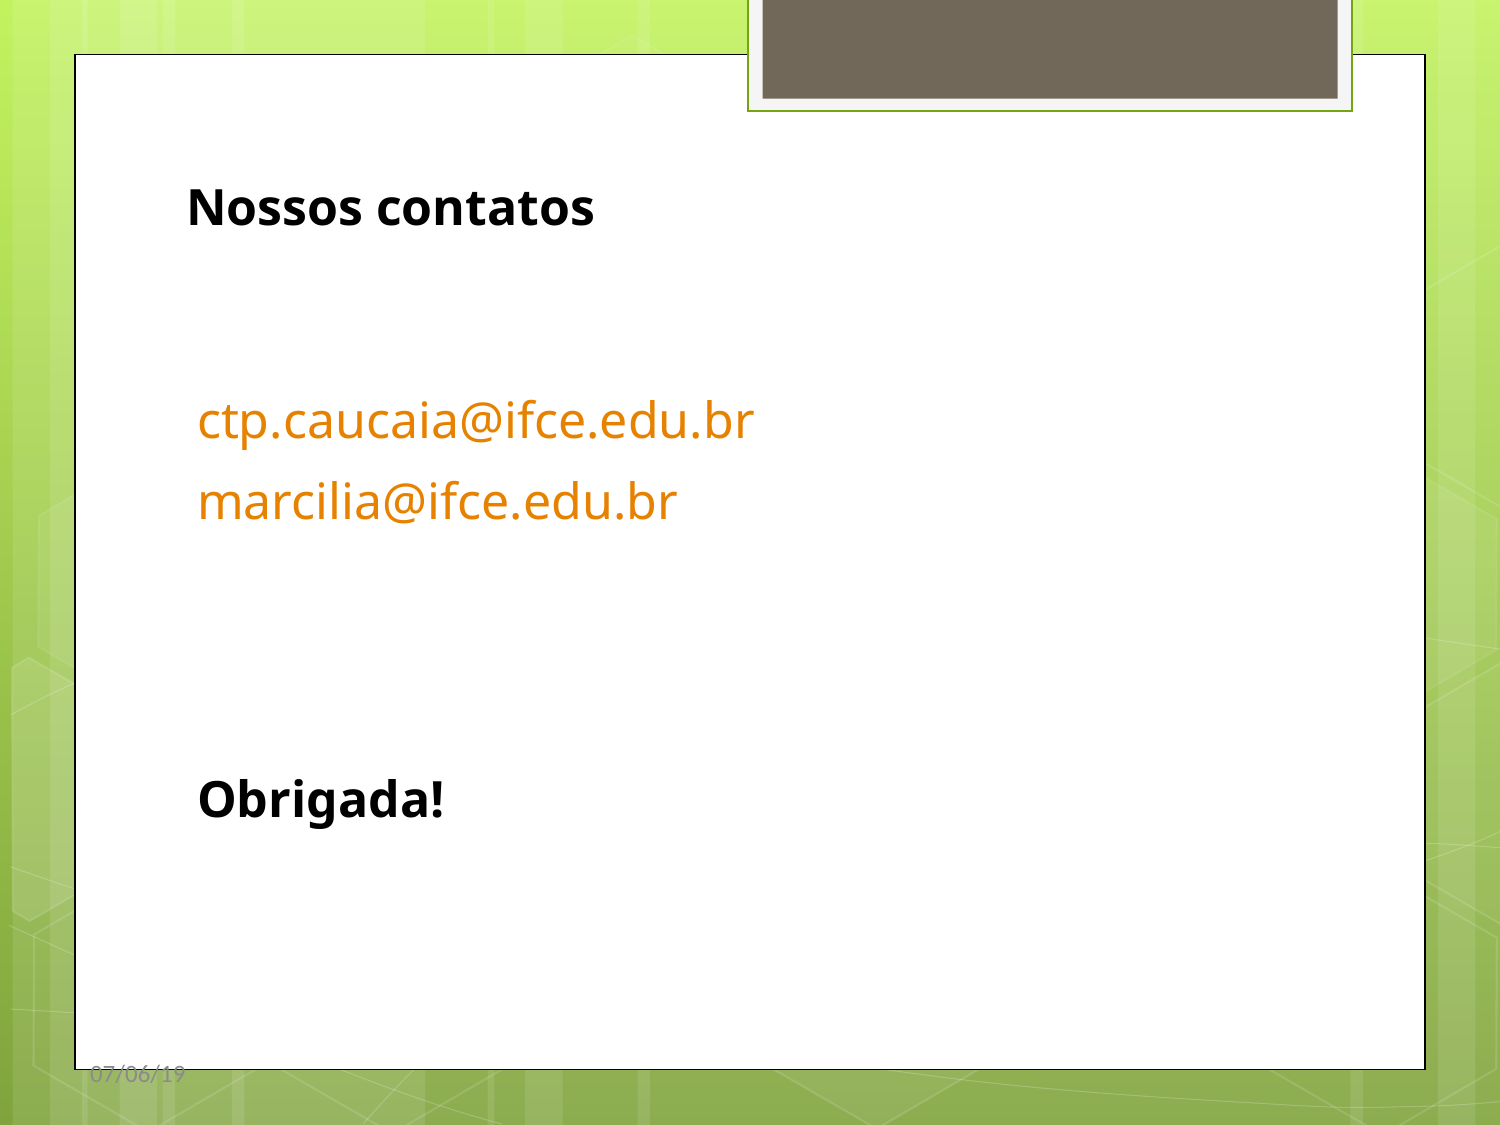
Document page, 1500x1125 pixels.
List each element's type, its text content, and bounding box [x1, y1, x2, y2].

list ctp.caucaia@ifce.edu.br marcilia@ifce.edu.br Obrigada! [171, 381, 1283, 957]
text_box 07/06/19 [75, 1042, 425, 1103]
title Nossos contatos [171, 168, 1324, 356]
